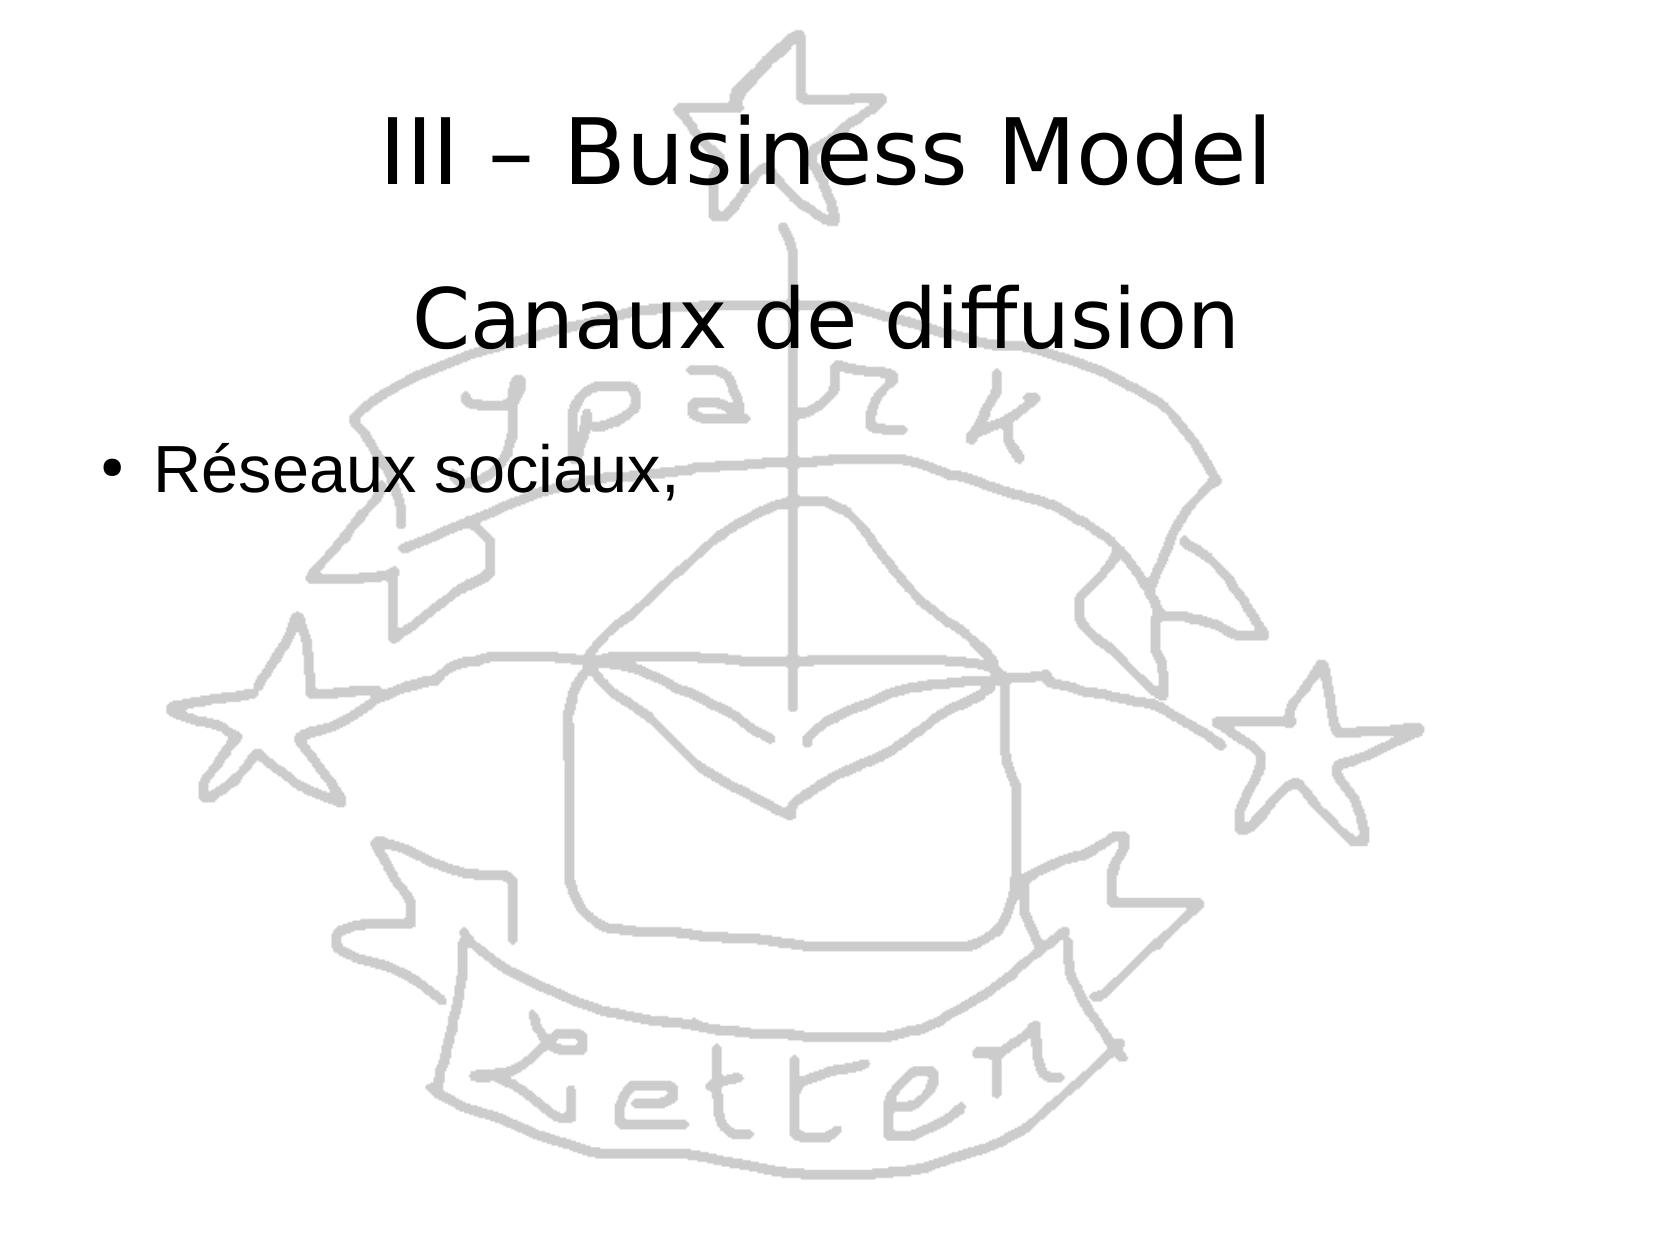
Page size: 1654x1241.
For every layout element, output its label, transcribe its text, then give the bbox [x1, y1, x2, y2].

picture [29, 11, 1648, 263]
picture [29, 361, 1648, 1241]
title III – Business Model [82, 49, 1571, 257]
list Réseaux sociaux, [82, 431, 1571, 1152]
text_box Canaux de diffusion [0, 263, 1654, 361]
